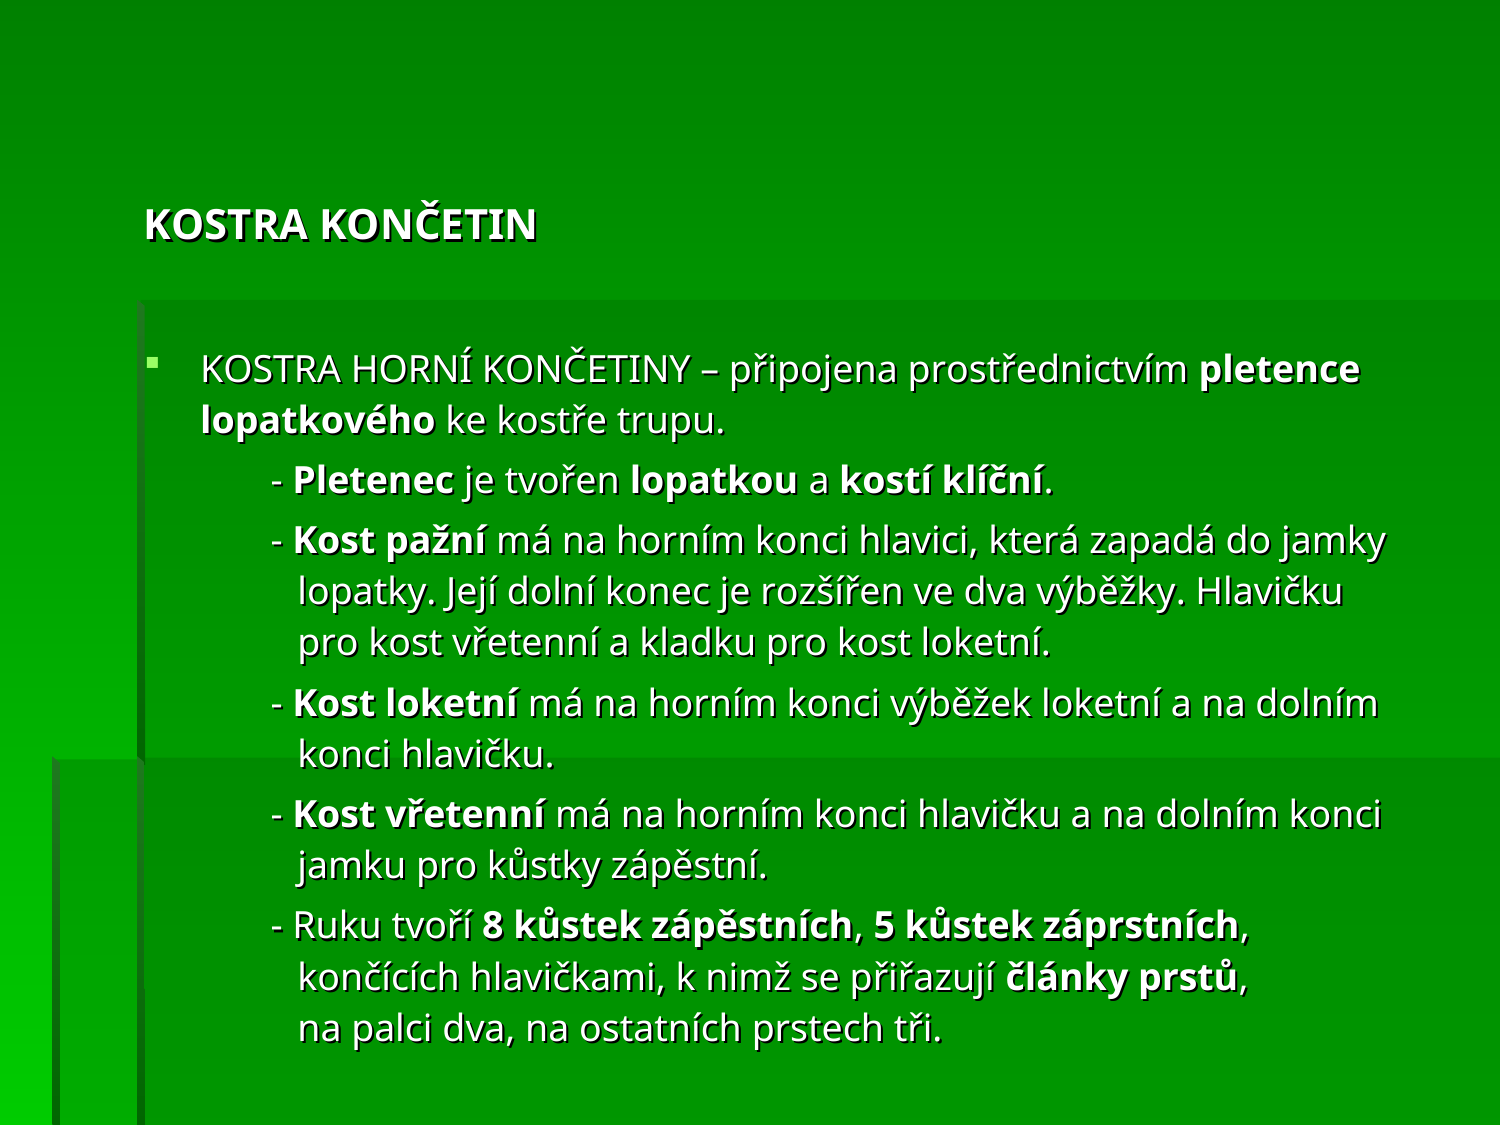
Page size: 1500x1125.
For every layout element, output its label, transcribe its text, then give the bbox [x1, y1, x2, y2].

list KOSTRA KONČETIN KOSTRA HORNÍ KONČETINY – připojena prostřednictvím pletence lopatkového ke kostře trupu. - Pletenec je tvořen lopatkou a kostí klíční. - Kost pažní má na horním konci hlavici, která zapadá do jamky lopatky. Její dolní konec je rozšířen ve dva výběžky. Hlavičku pro kost vřetenní a kladku pro kost loketní. - Kost loketní má na horním konci výběžek loketní a na dolním konci hlavičku. - Kost vřetenní má na horním konci hlavičku a na dolním konci jamku pro kůstky zápěstní. - Ruku tvoří 8 kůstek zápěstních, 5 kůstek záprstních, končících hlavičkami, k nimž se přiřazují články prstů, na palci dva, na ostatních prstech tři. [128, 187, 1443, 1021]
